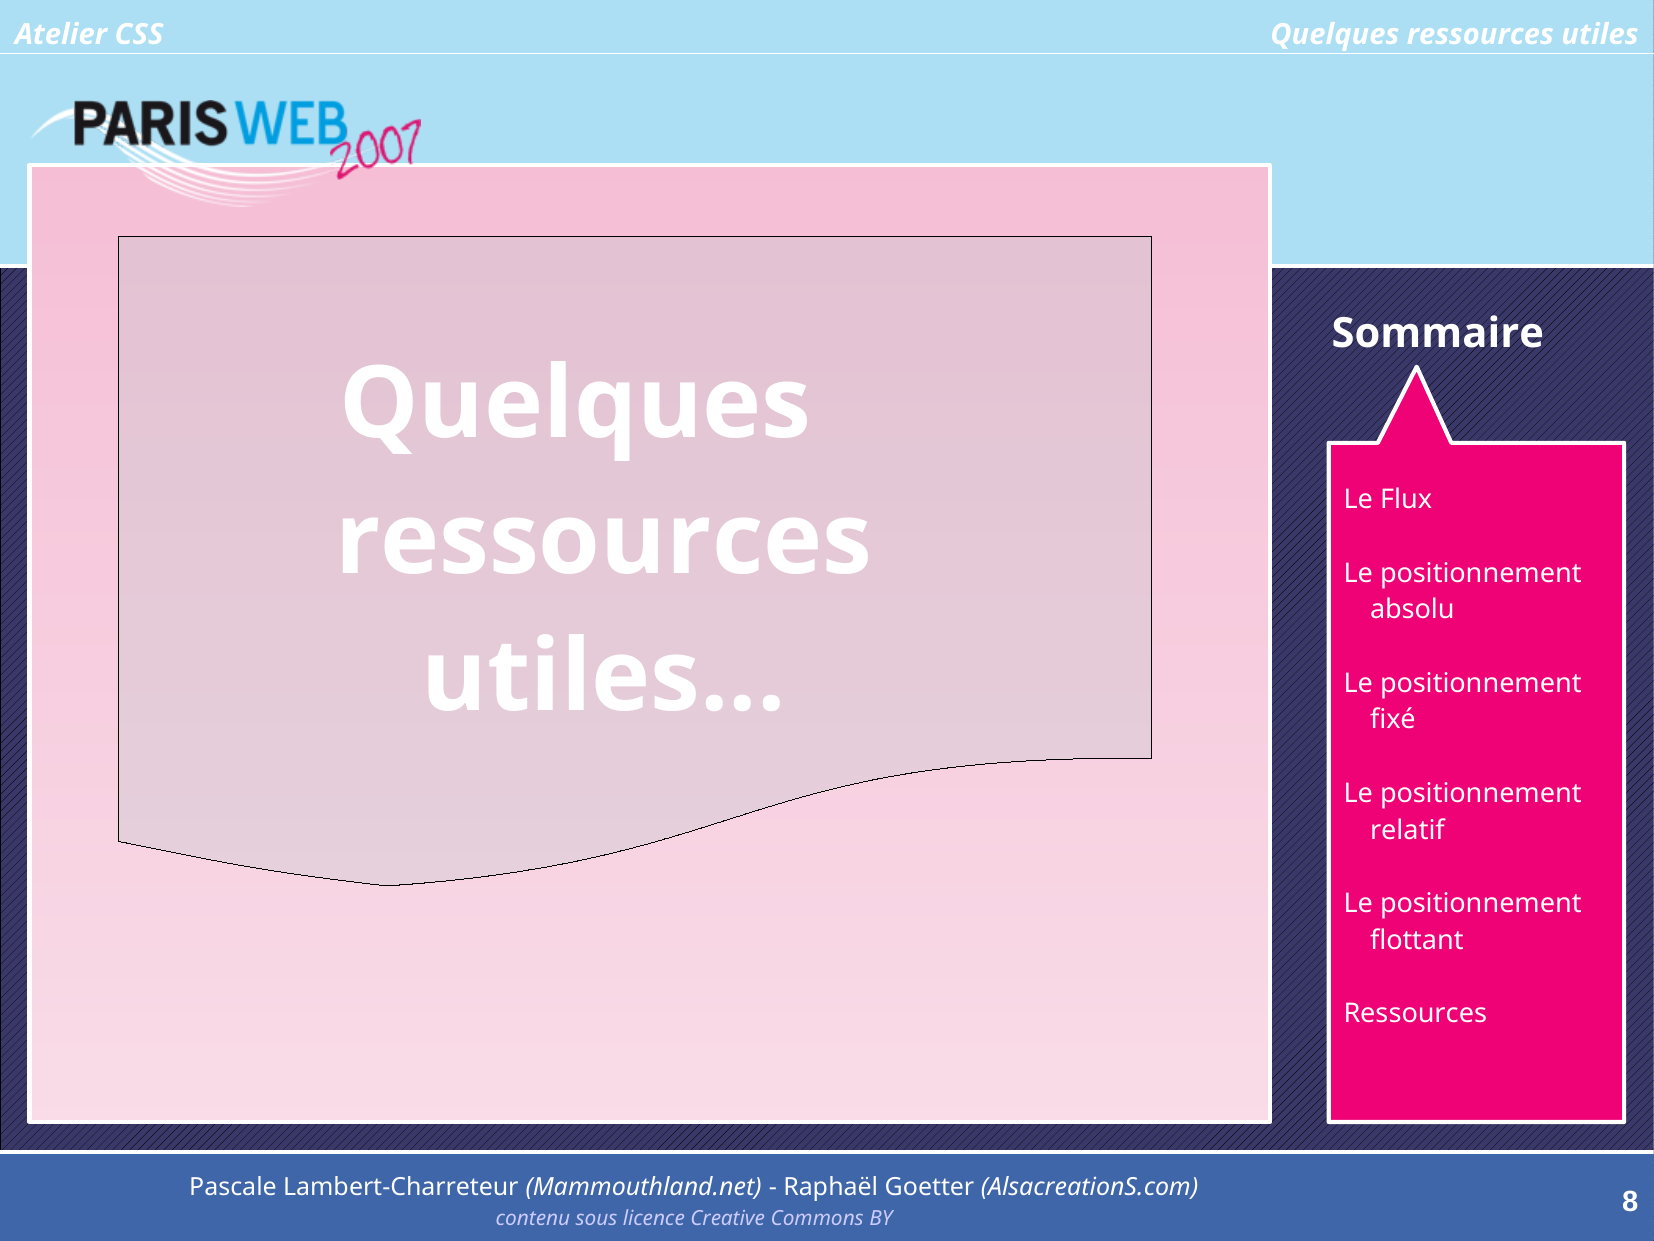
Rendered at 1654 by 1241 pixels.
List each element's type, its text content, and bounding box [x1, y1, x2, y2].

text_box Le Flux Le positionnement absolu Le positionnement fixé Le positionnement relatif Le positionnement flottant Ressources [1328, 472, 1625, 991]
list Quelques ressources utiles... [118, 330, 1034, 833]
text_box [118, 236, 1152, 761]
text_box Quelques ressources utiles [1003, 5, 1654, 65]
picture [29, 100, 421, 207]
text_box [118, 833, 685, 886]
